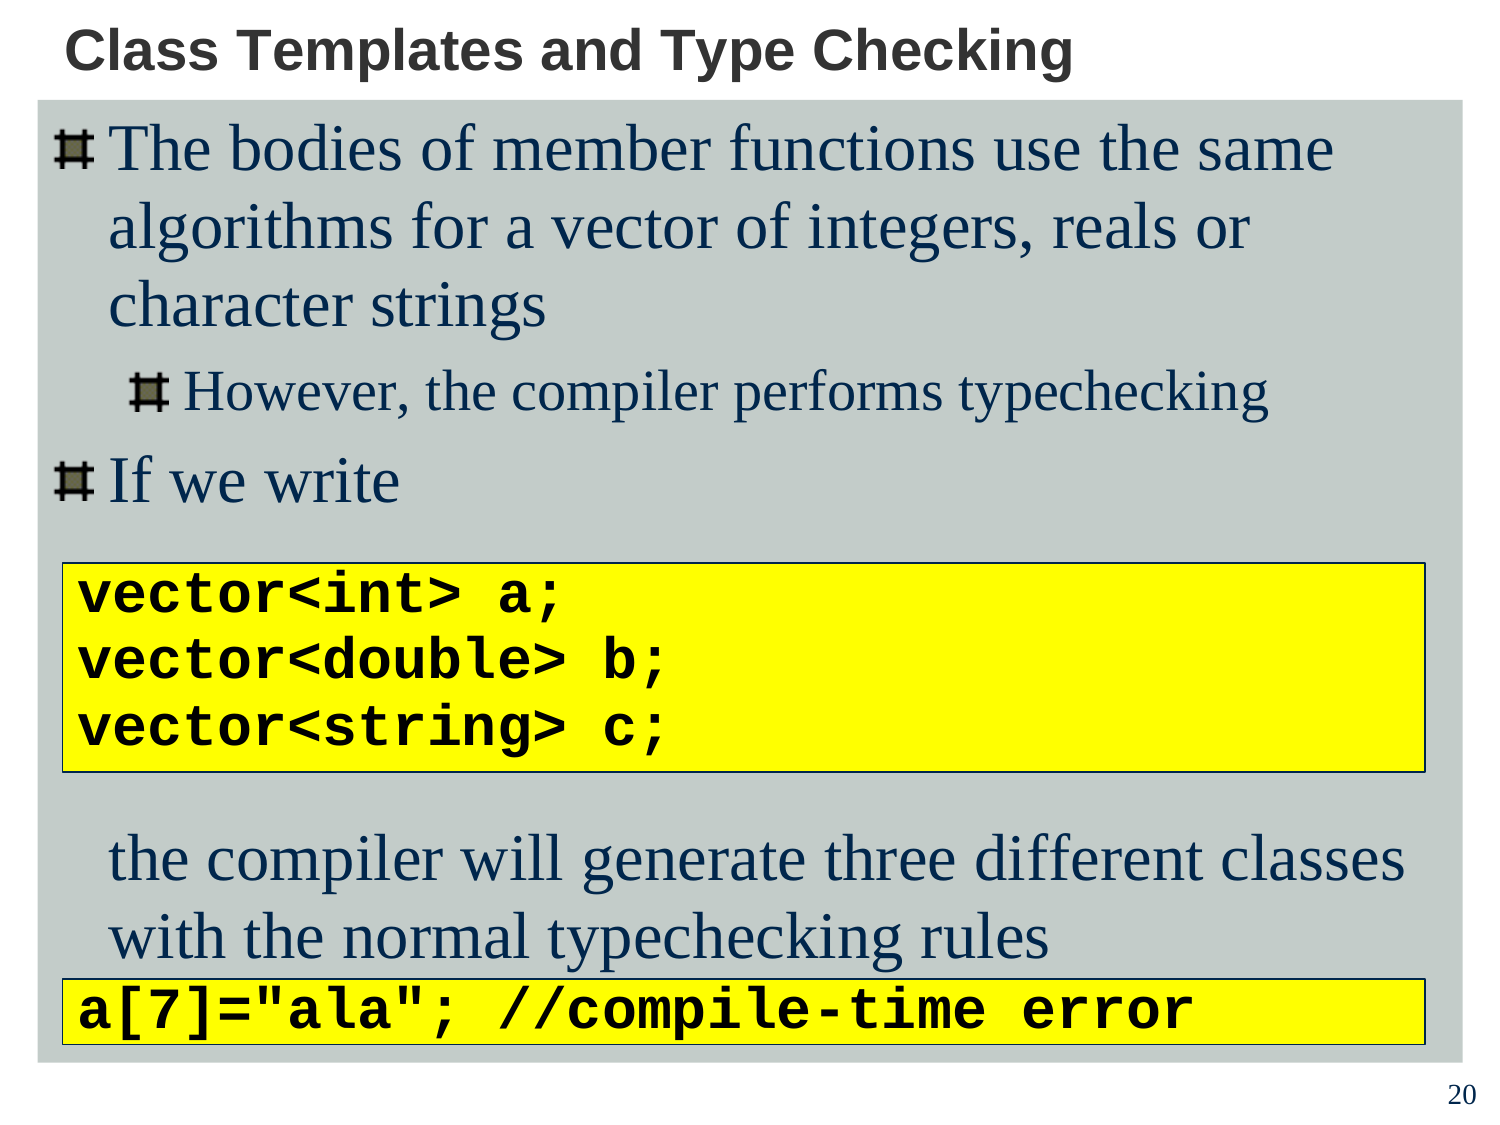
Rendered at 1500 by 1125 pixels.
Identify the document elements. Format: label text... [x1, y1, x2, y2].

text_box a[7]="ala"; //compile-time error [62, 978, 1426, 1061]
list The bodies of member functions use the same algorithms for a vector of integers, reals or character strings However, the compiler performs typechecking If we write the compiler will generate three different classes with the normal typechecking rules [37, 99, 1463, 1063]
title Class Templates and Type Checking [50, 0, 1450, 91]
text_box vector<int> a; vector<double> b; vector<string> c; [62, 562, 1426, 788]
